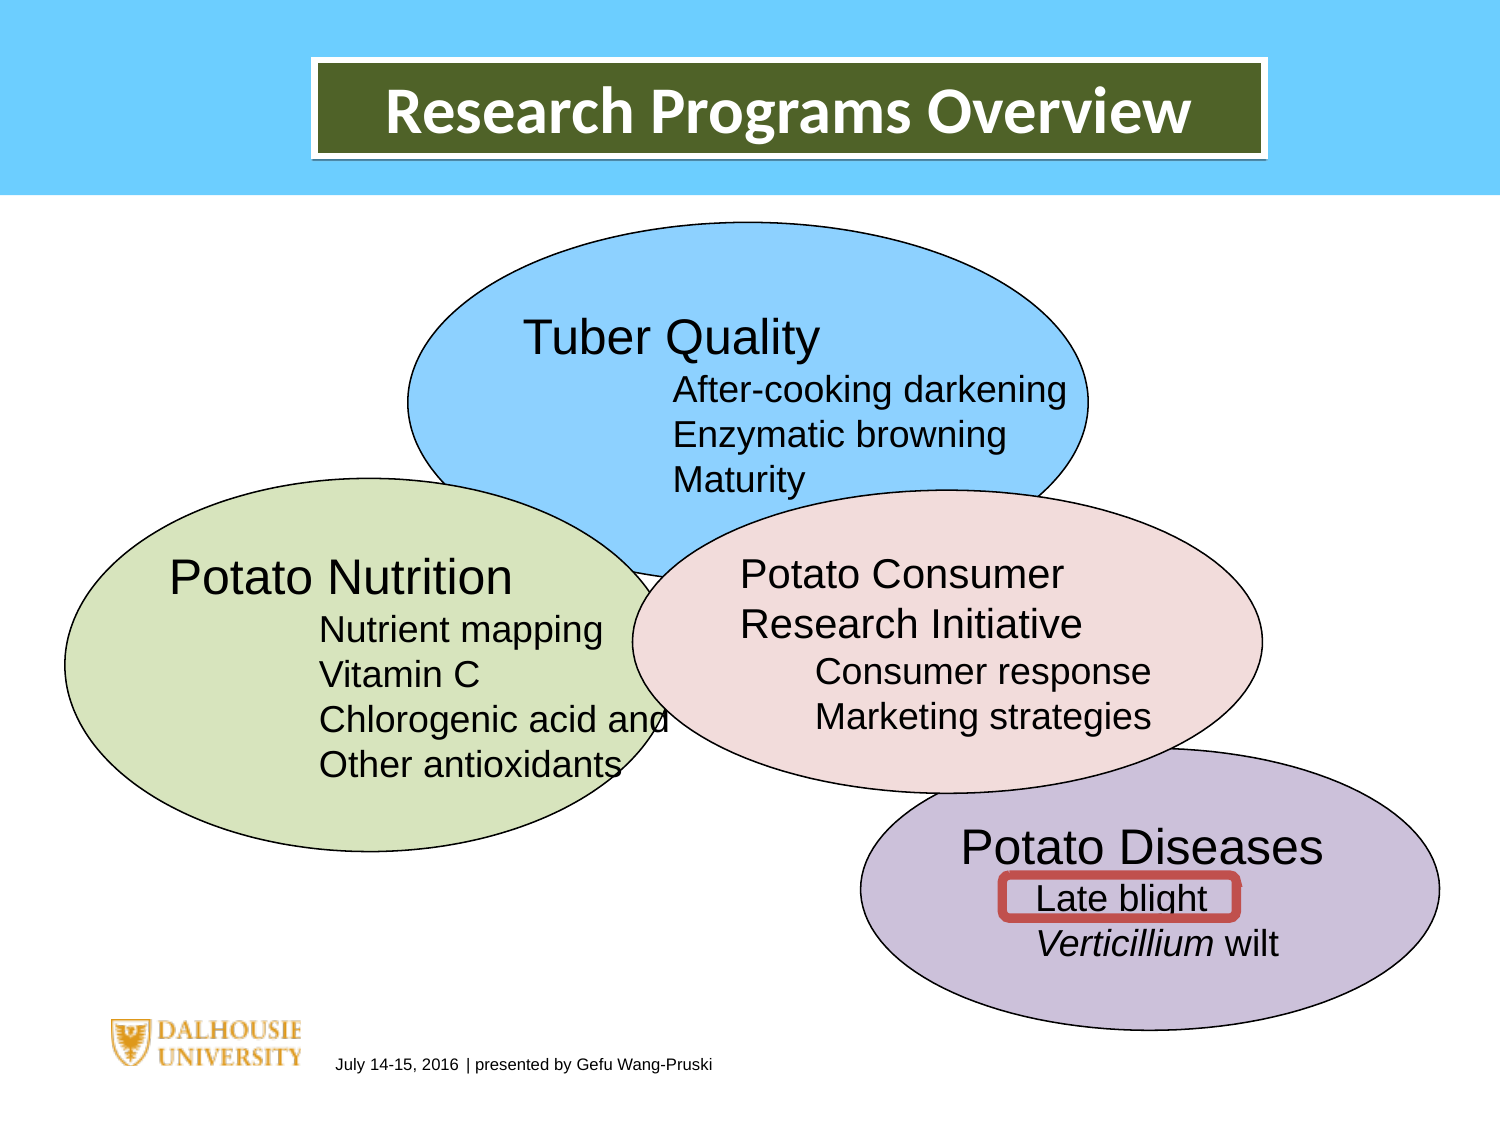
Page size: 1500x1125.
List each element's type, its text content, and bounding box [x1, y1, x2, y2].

text_box Tuber Quality After-cooking darkening Enzymatic browning Maturity [407, 222, 1089, 577]
text_box Potato Diseases Late blight Verticillium wilt [860, 748, 1440, 1031]
text_box Potato Nutrition Nutrient mapping Vitamin C Chlorogenic acid and Other antioxidants [64, 478, 664, 852]
text_box Potato Consumer Research Initiative Consumer response Marketing strategies [632, 490, 1263, 794]
text_box Research Programs Overview [314, 59, 1265, 156]
